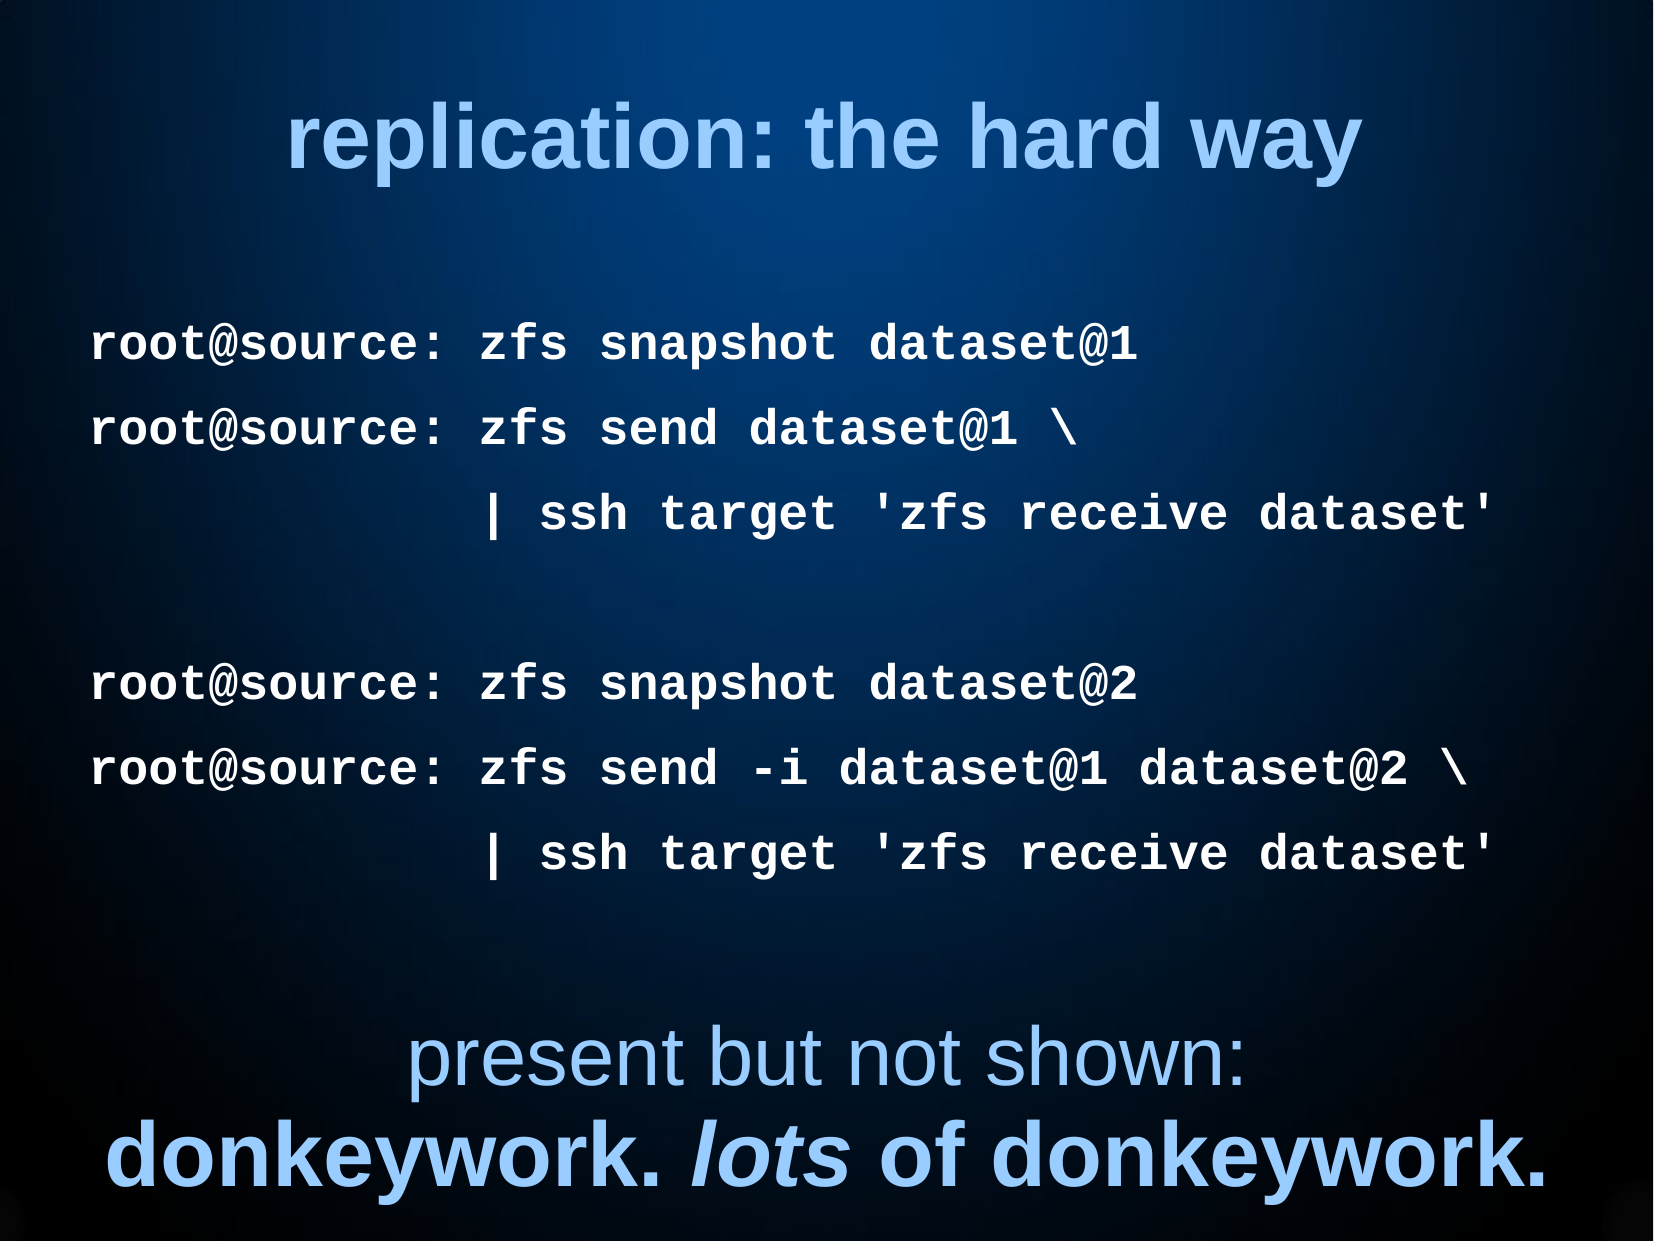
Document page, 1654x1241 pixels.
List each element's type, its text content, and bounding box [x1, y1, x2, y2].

title present but not shown: donkeywork. lots of donkeywork. [3, 975, 1653, 1241]
title replication: the hard way [0, 4, 1651, 271]
picture [0, 0, 1654, 1241]
text_box root@source: zfs snapshot dataset@1 root@source: zfs send dataset@1 \ | ssh target 'zfs receive dataset' root@source: zfs snapshot dataset@2 root@source: zfs send -i dataset@1 dataset@2 \ | ssh target 'zfs receive dataset' [0, 225, 1653, 1241]
